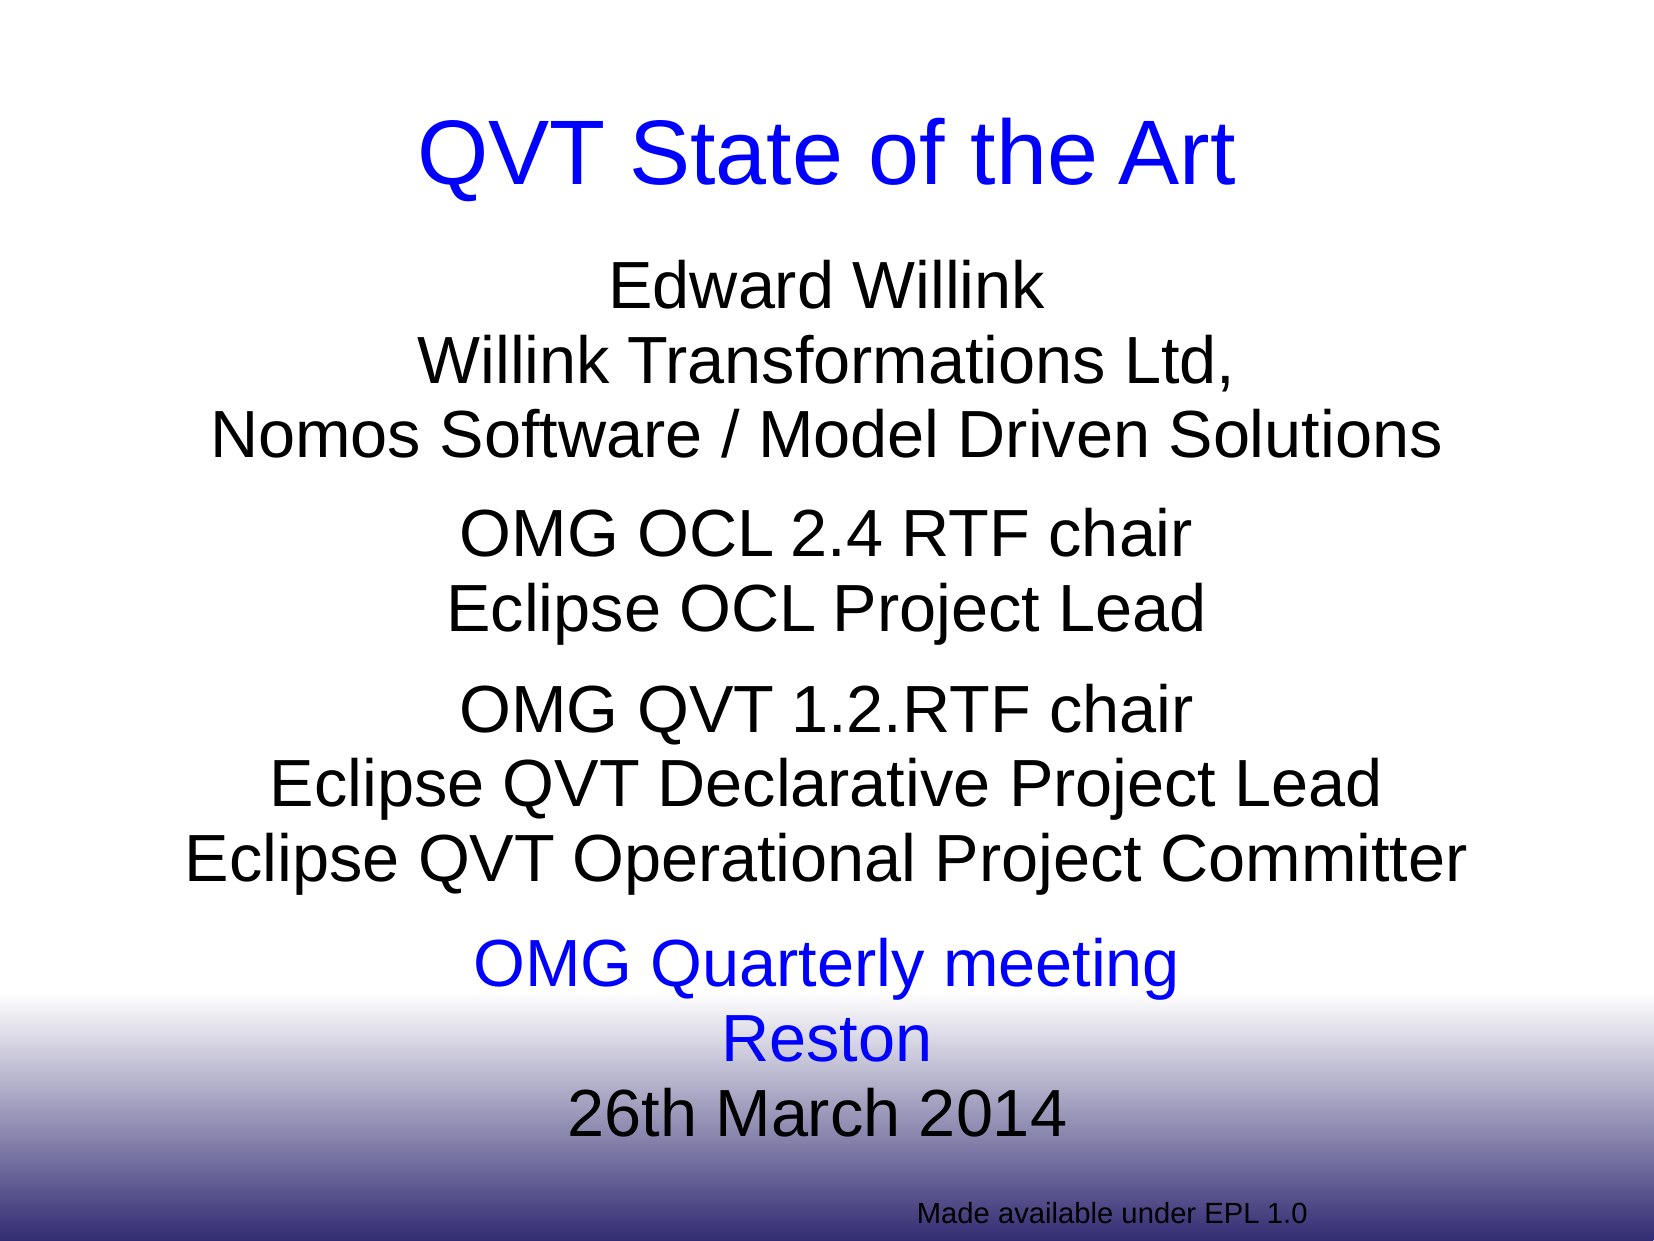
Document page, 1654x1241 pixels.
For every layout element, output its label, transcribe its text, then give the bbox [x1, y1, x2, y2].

subtitle Edward Willink Willink Transformations Ltd, Nomos Software / Model Driven Solutions OMG OCL 2.4 RTF chair Eclipse OCL Project Lead OMG QVT 1.2.RTF chair Eclipse QVT Declarative Project Lead Eclipse QVT Operational Project Committer OMG Quarterly meeting Reston 26th March 2014 [82, 247, 1571, 1151]
title QVT State of the Art [82, 56, 1571, 247]
